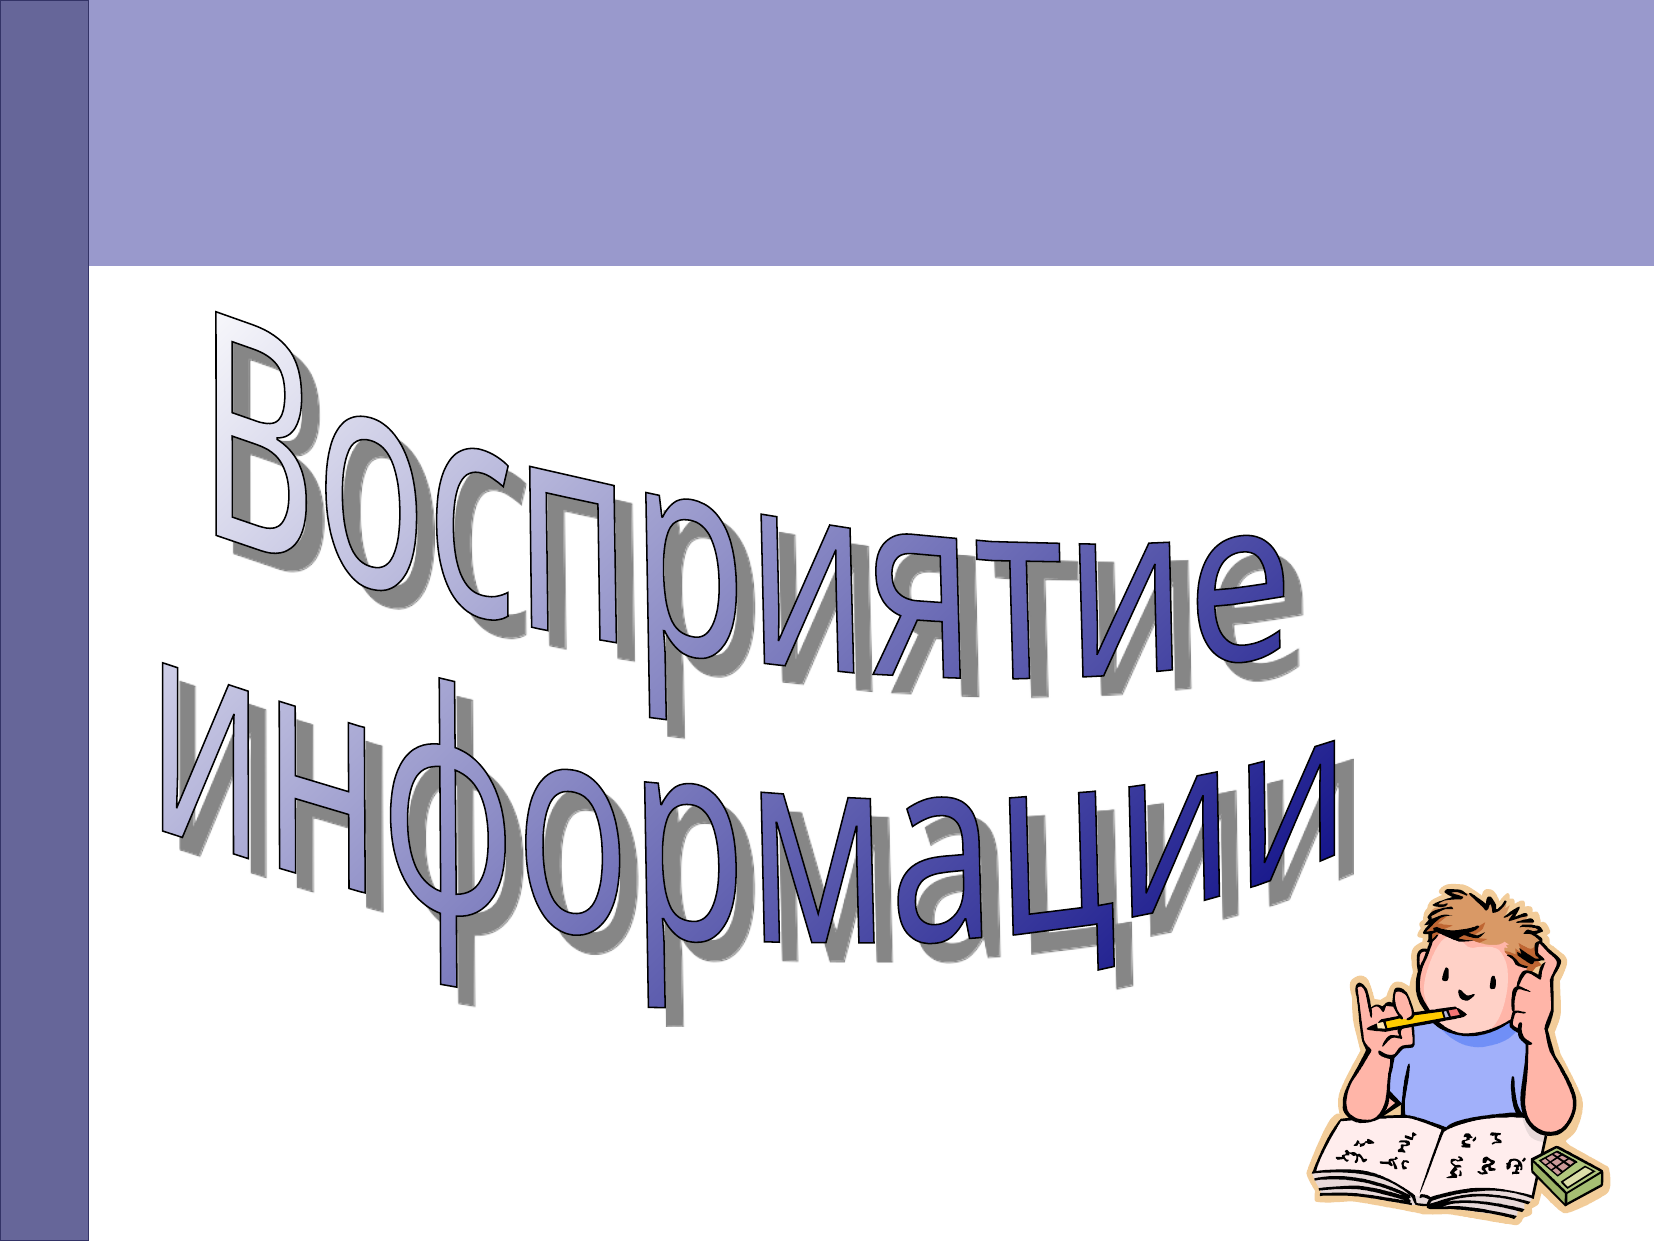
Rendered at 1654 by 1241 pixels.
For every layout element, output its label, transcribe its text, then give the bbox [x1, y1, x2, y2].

picture [1301, 878, 1611, 1231]
text_box Восприятие информации [873, 533, 961, 679]
text_box Восприятие информации [898, 797, 982, 944]
text_box Восприятие информации [1197, 535, 1284, 663]
text_box Восприятие информации [645, 492, 737, 720]
text_box Восприятие информации [976, 540, 1060, 679]
text_box Восприятие информации [215, 311, 307, 554]
text_box Восприятие информации [761, 792, 875, 943]
text_box Восприятие информации [162, 662, 249, 859]
text_box Восприятие информации [525, 769, 620, 936]
text_box Восприятие информации [279, 701, 366, 893]
text_box Восприятие информации [644, 781, 737, 1008]
text_box Восприятие информации [390, 677, 506, 988]
text_box Восприятие информации [1129, 771, 1220, 918]
text_box Восприятие информации [1079, 542, 1173, 677]
text_box Восприятие информации [1009, 791, 1115, 970]
text_box Восприятие информации [436, 448, 509, 621]
text_box Восприятие информации [761, 514, 854, 673]
text_box Восприятие информации [529, 466, 617, 643]
text_box Восприятие информации [1248, 740, 1335, 888]
text_box Восприятие информации [325, 416, 417, 591]
